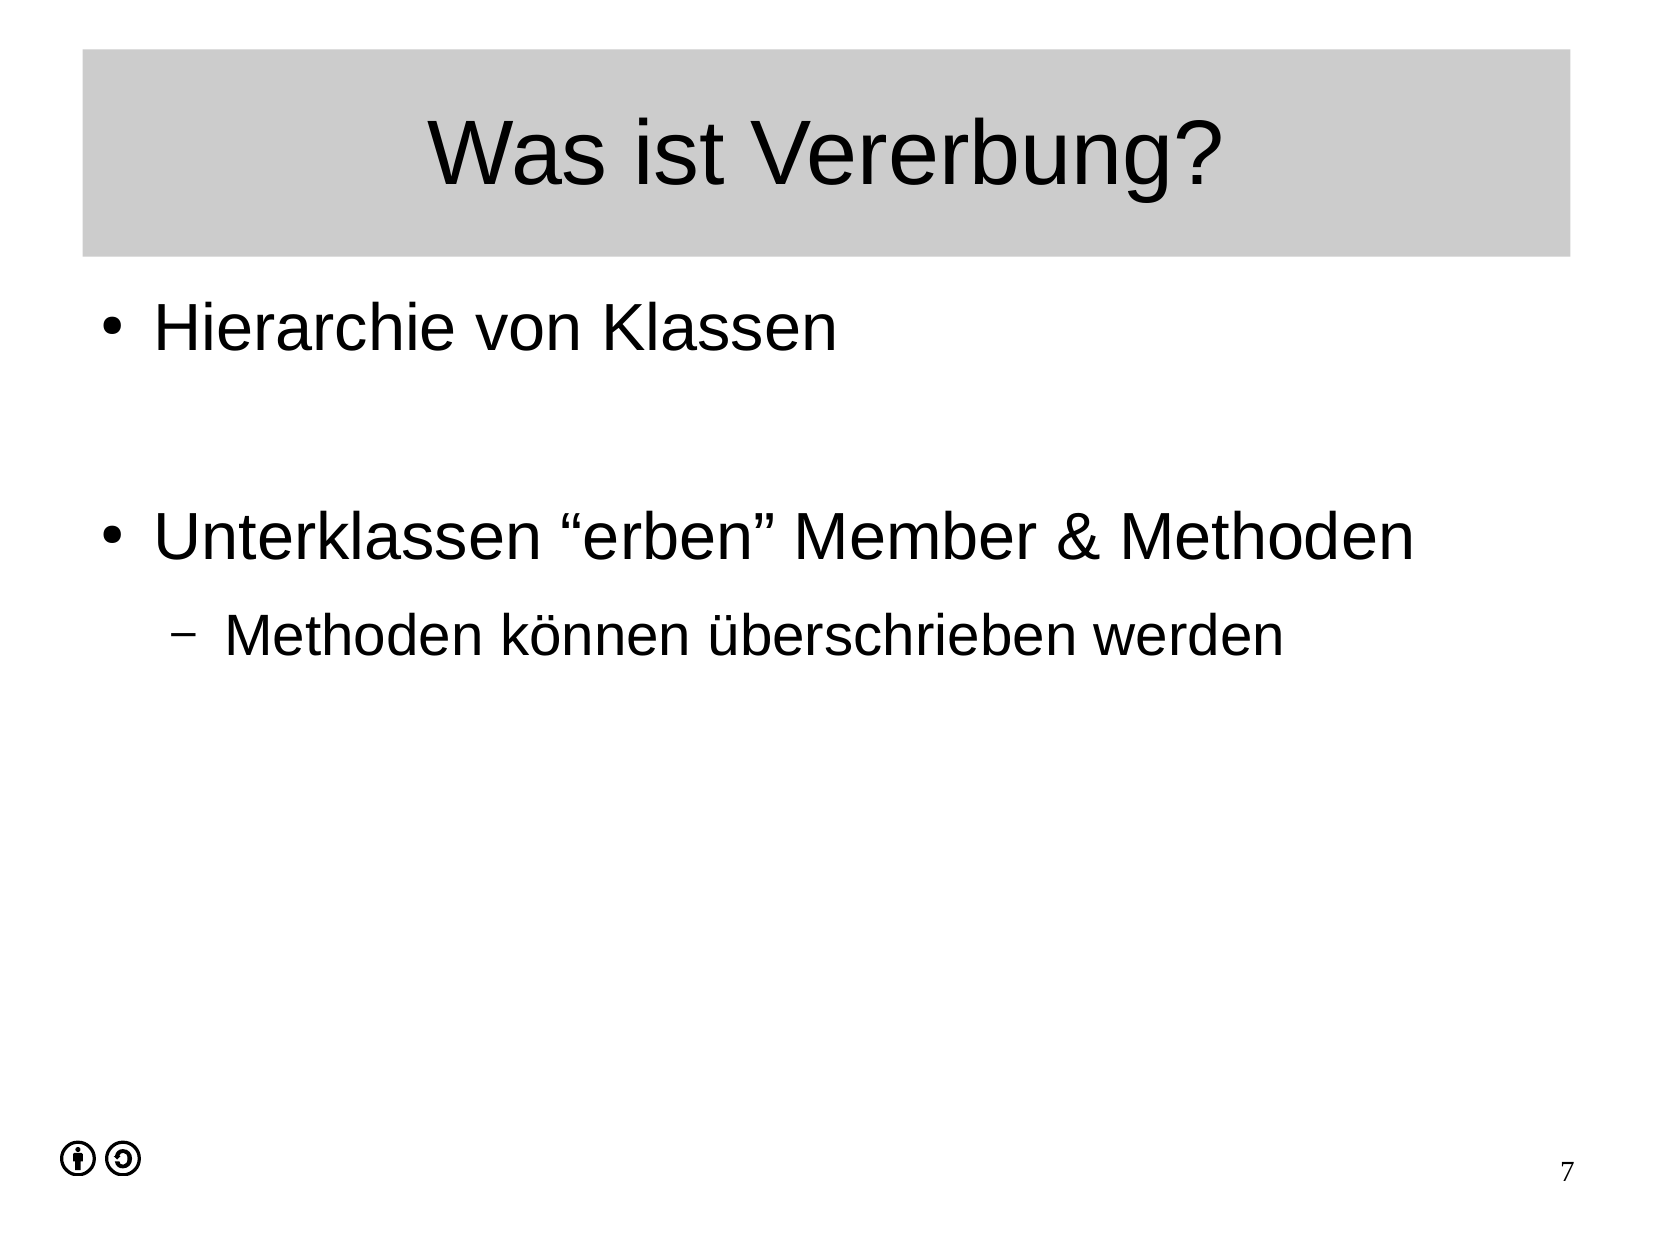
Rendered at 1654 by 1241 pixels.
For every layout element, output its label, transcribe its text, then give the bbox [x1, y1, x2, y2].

title Was ist Vererbung? [82, 49, 1571, 257]
list Hierarchie von Klassen Unterklassen “erben” Member & Methoden Methoden können überschrieben werden [82, 290, 1538, 1010]
